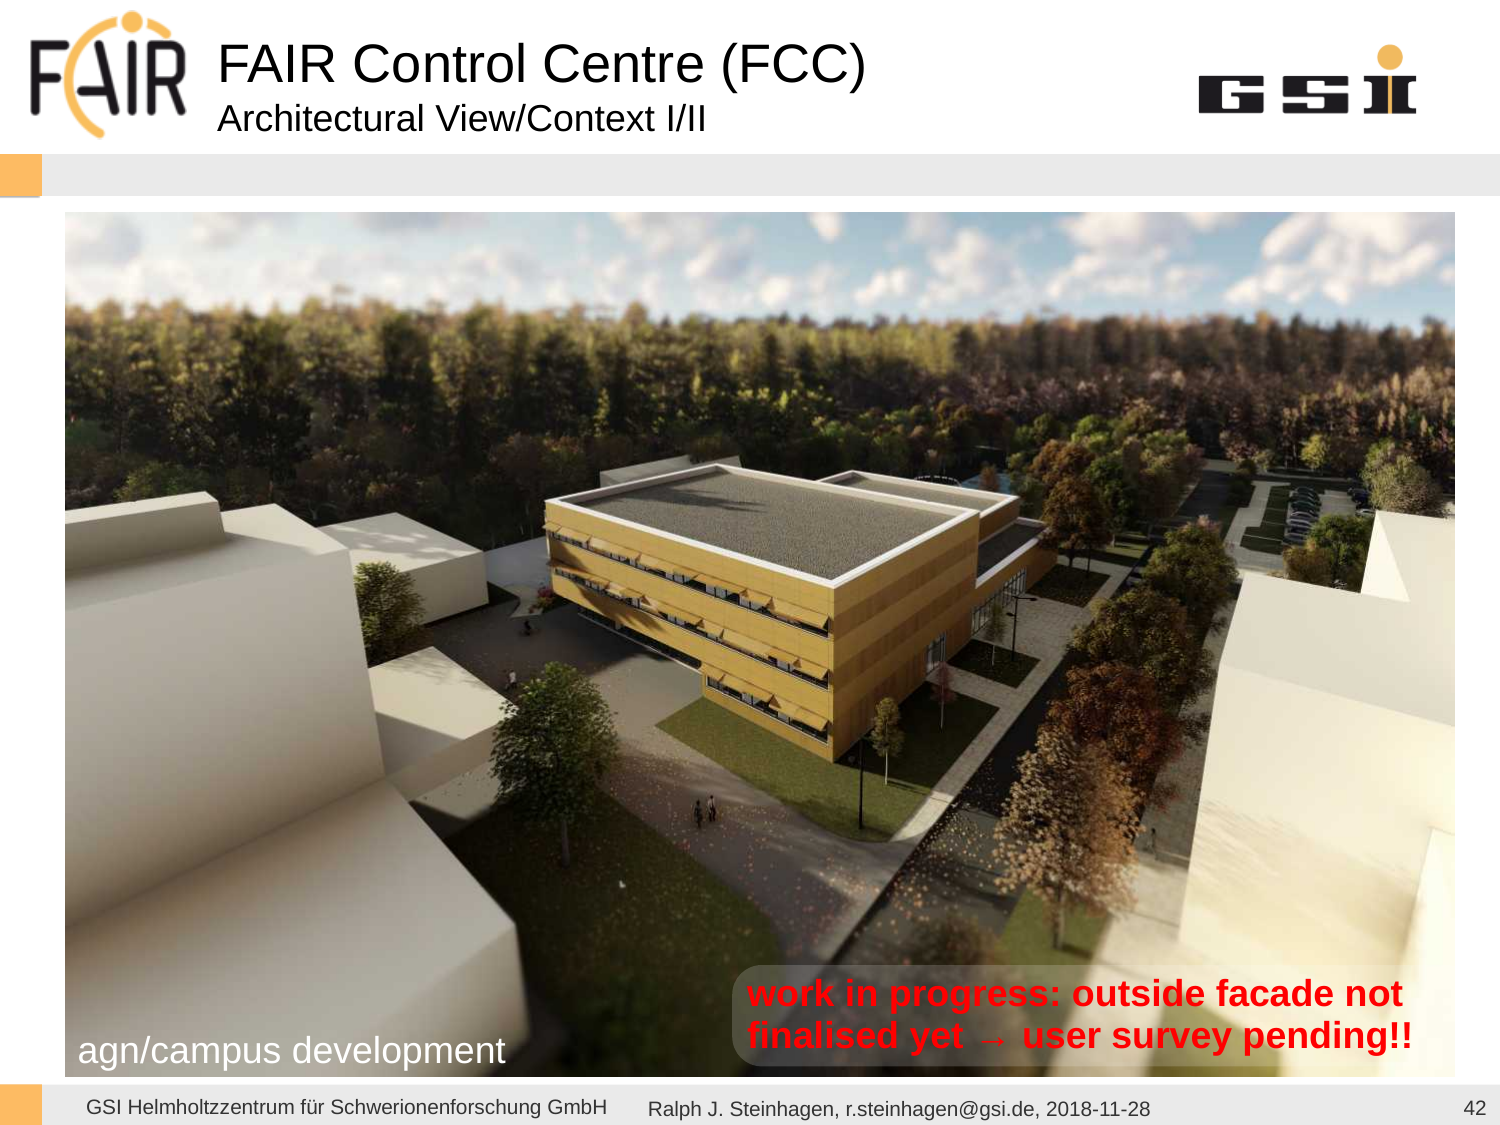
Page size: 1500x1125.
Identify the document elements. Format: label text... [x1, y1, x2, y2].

picture [65, 212, 1455, 1077]
picture [1197, 42, 1419, 117]
picture [30, 9, 187, 141]
text_box agn/campus development [62, 1018, 521, 1075]
text_box FAIR Control Centre (FCC) Architectural View/Context I/II [217, 20, 1179, 147]
text_box work in progress: outside facade not finalised yet → user survey pending!! [732, 965, 1477, 1067]
